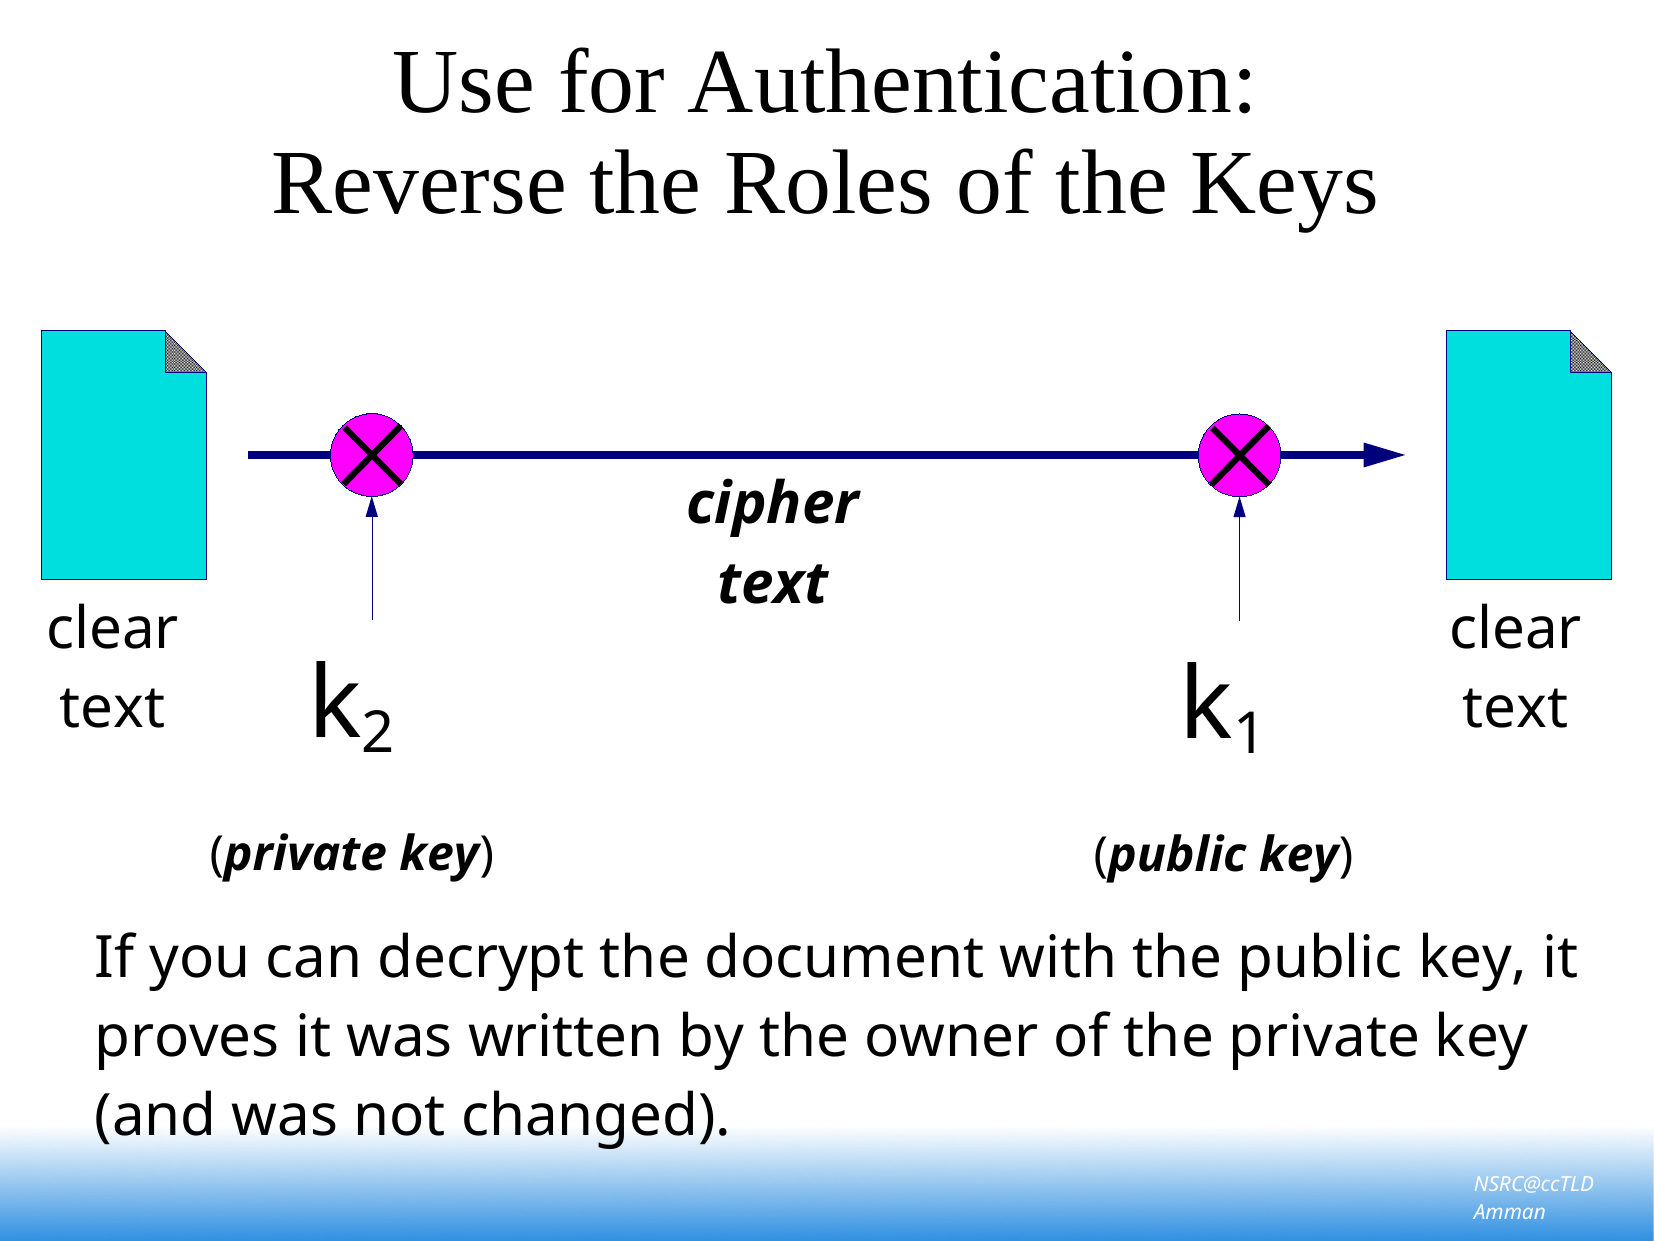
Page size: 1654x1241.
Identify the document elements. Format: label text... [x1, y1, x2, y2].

text_box k2 (private key) [209, 630, 495, 886]
text_box [378, 429, 414, 481]
picture [0, 1124, 1654, 1241]
text_box [1446, 330, 1612, 580]
text_box k1 (public key) [1093, 631, 1354, 887]
text_box [41, 330, 207, 580]
title Use for Authentication: Reverse the Roles of the Keys [135, 30, 1517, 262]
text_box [1198, 413, 1266, 486]
text_box clear text [1449, 586, 1583, 746]
text_box [330, 413, 398, 497]
text_box clear text [46, 585, 179, 745]
text_box [1245, 429, 1281, 482]
text_box [1213, 461, 1267, 497]
text_box If you can decrypt the document with the public key, it proves it was written by the owner of the private key (and was not changed). [94, 914, 1579, 1153]
text_box cipher text [686, 461, 860, 621]
